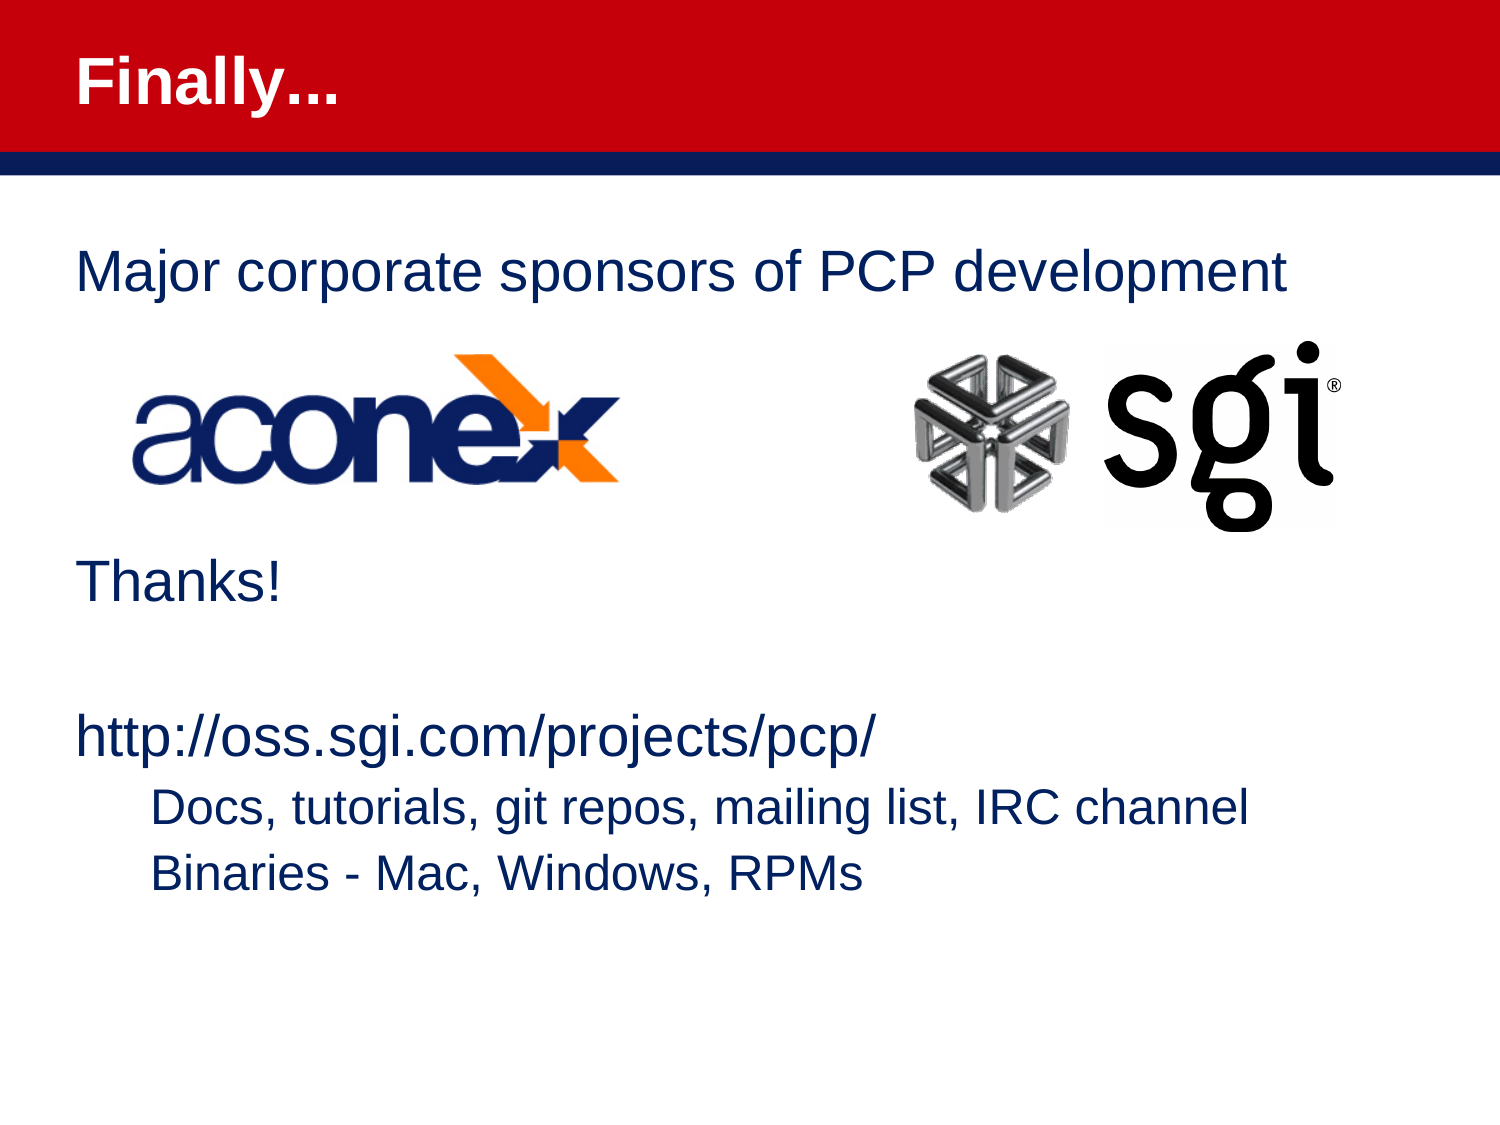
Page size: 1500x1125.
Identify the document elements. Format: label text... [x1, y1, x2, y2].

picture [1104, 341, 1341, 532]
picture [914, 354, 1070, 514]
list Major corporate sponsors of PCP development Thanks! http://oss.sgi.com/projects/pcp/ Docs, tutorials, git repos, mailing list, IRC channel Binaries - Mac, Windows, RPMs [75, 238, 1425, 1038]
title Finally... [75, 5, 1425, 158]
picture [132, 354, 621, 485]
